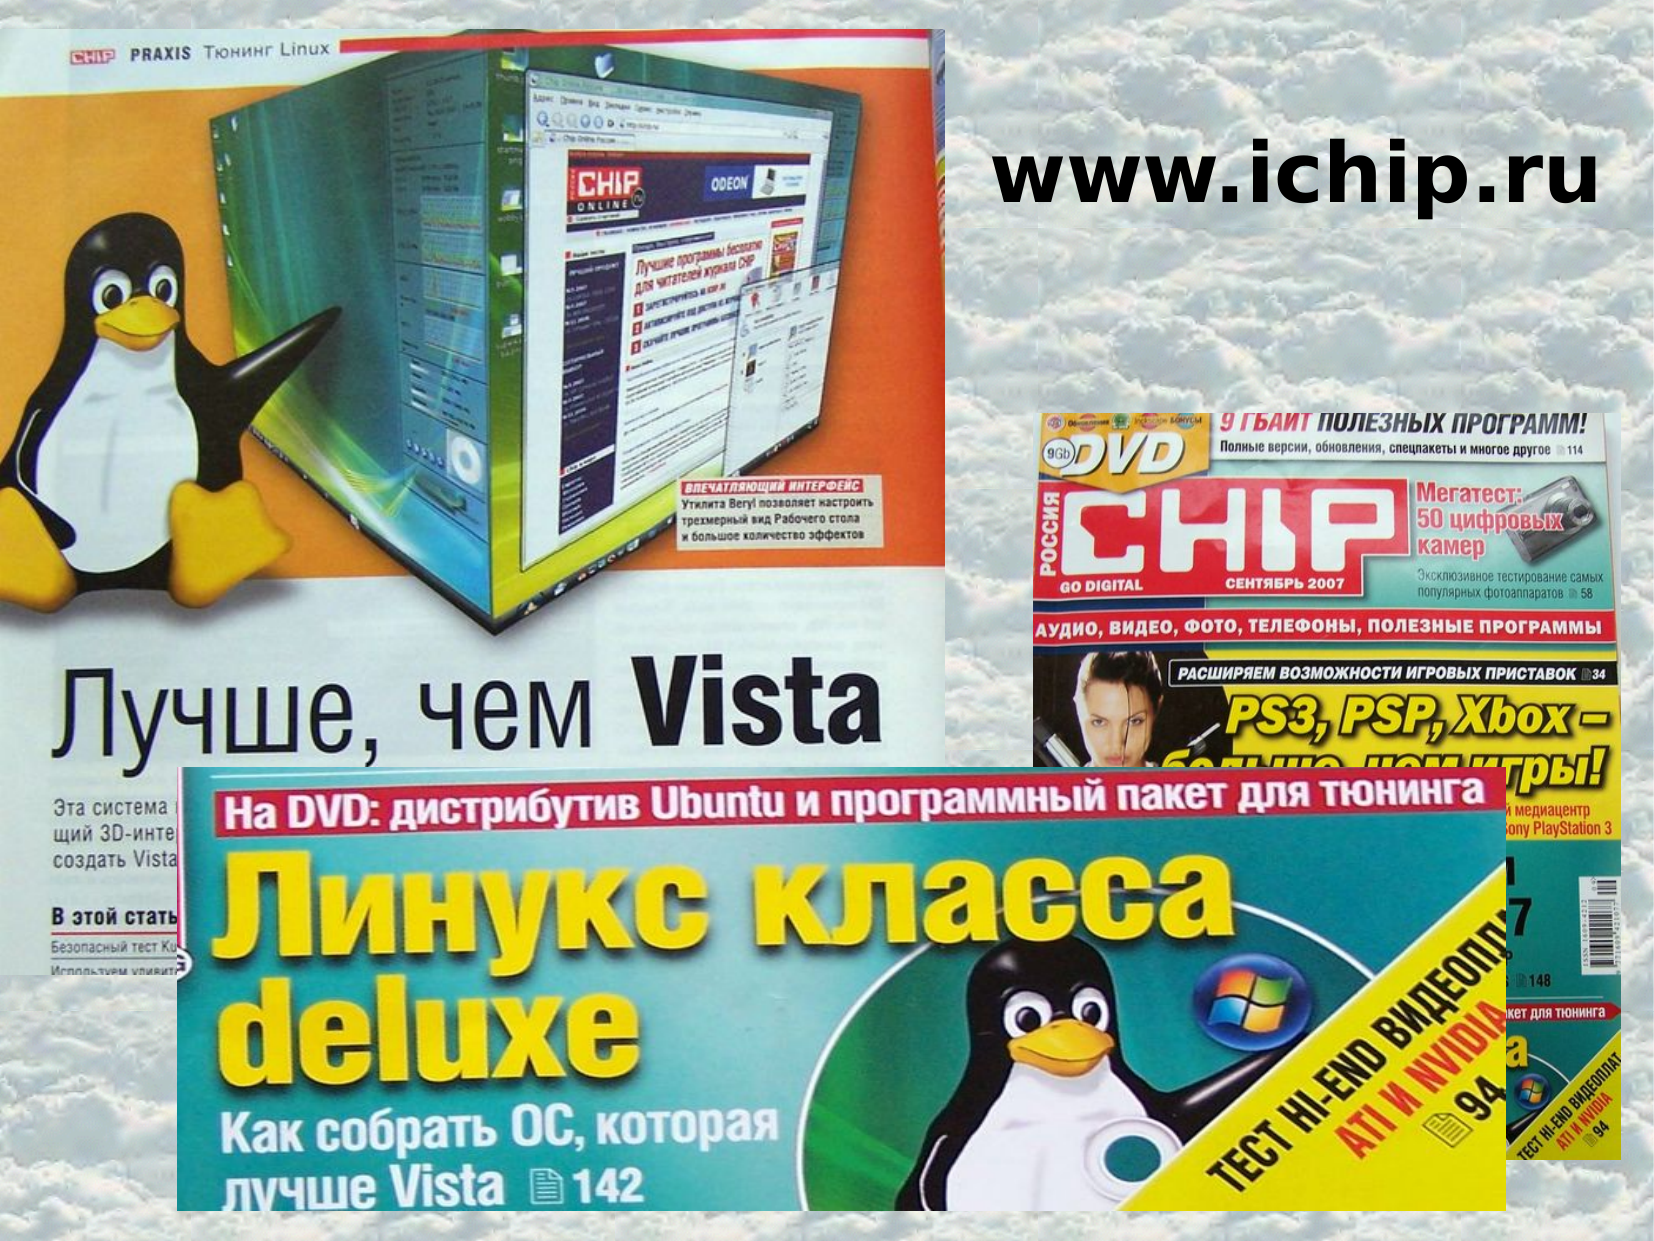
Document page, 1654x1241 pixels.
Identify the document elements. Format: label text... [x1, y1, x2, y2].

picture [0, 0, 1654, 1241]
text_box www.ichip.ru [974, 118, 1625, 230]
